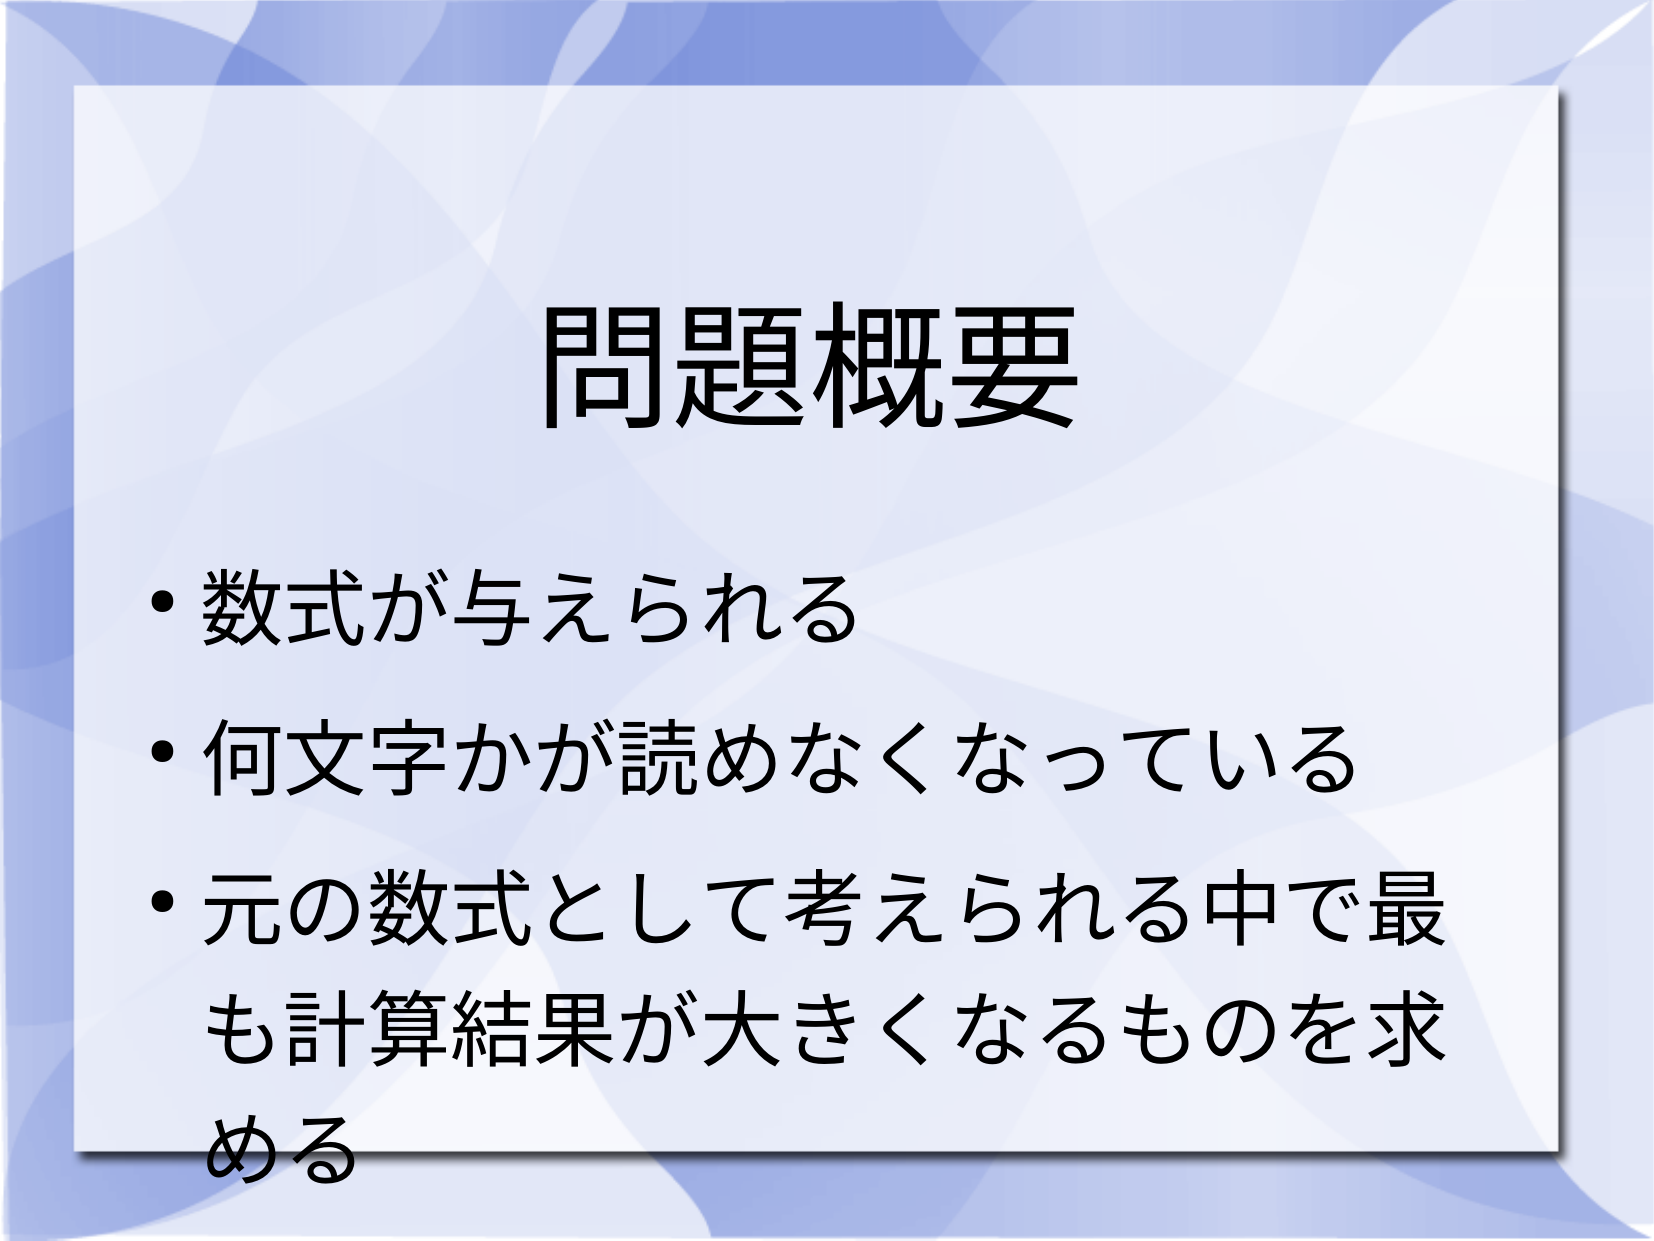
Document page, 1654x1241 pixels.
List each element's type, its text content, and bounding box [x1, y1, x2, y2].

picture [0, 0, 1654, 1241]
title 問題概要 [82, 253, 1536, 461]
list 数式が与えられる 何文字かが読めなくなっている 元の数式として考えられる中で最も計算結果が大きくなるものを求める [129, 543, 1489, 1241]
